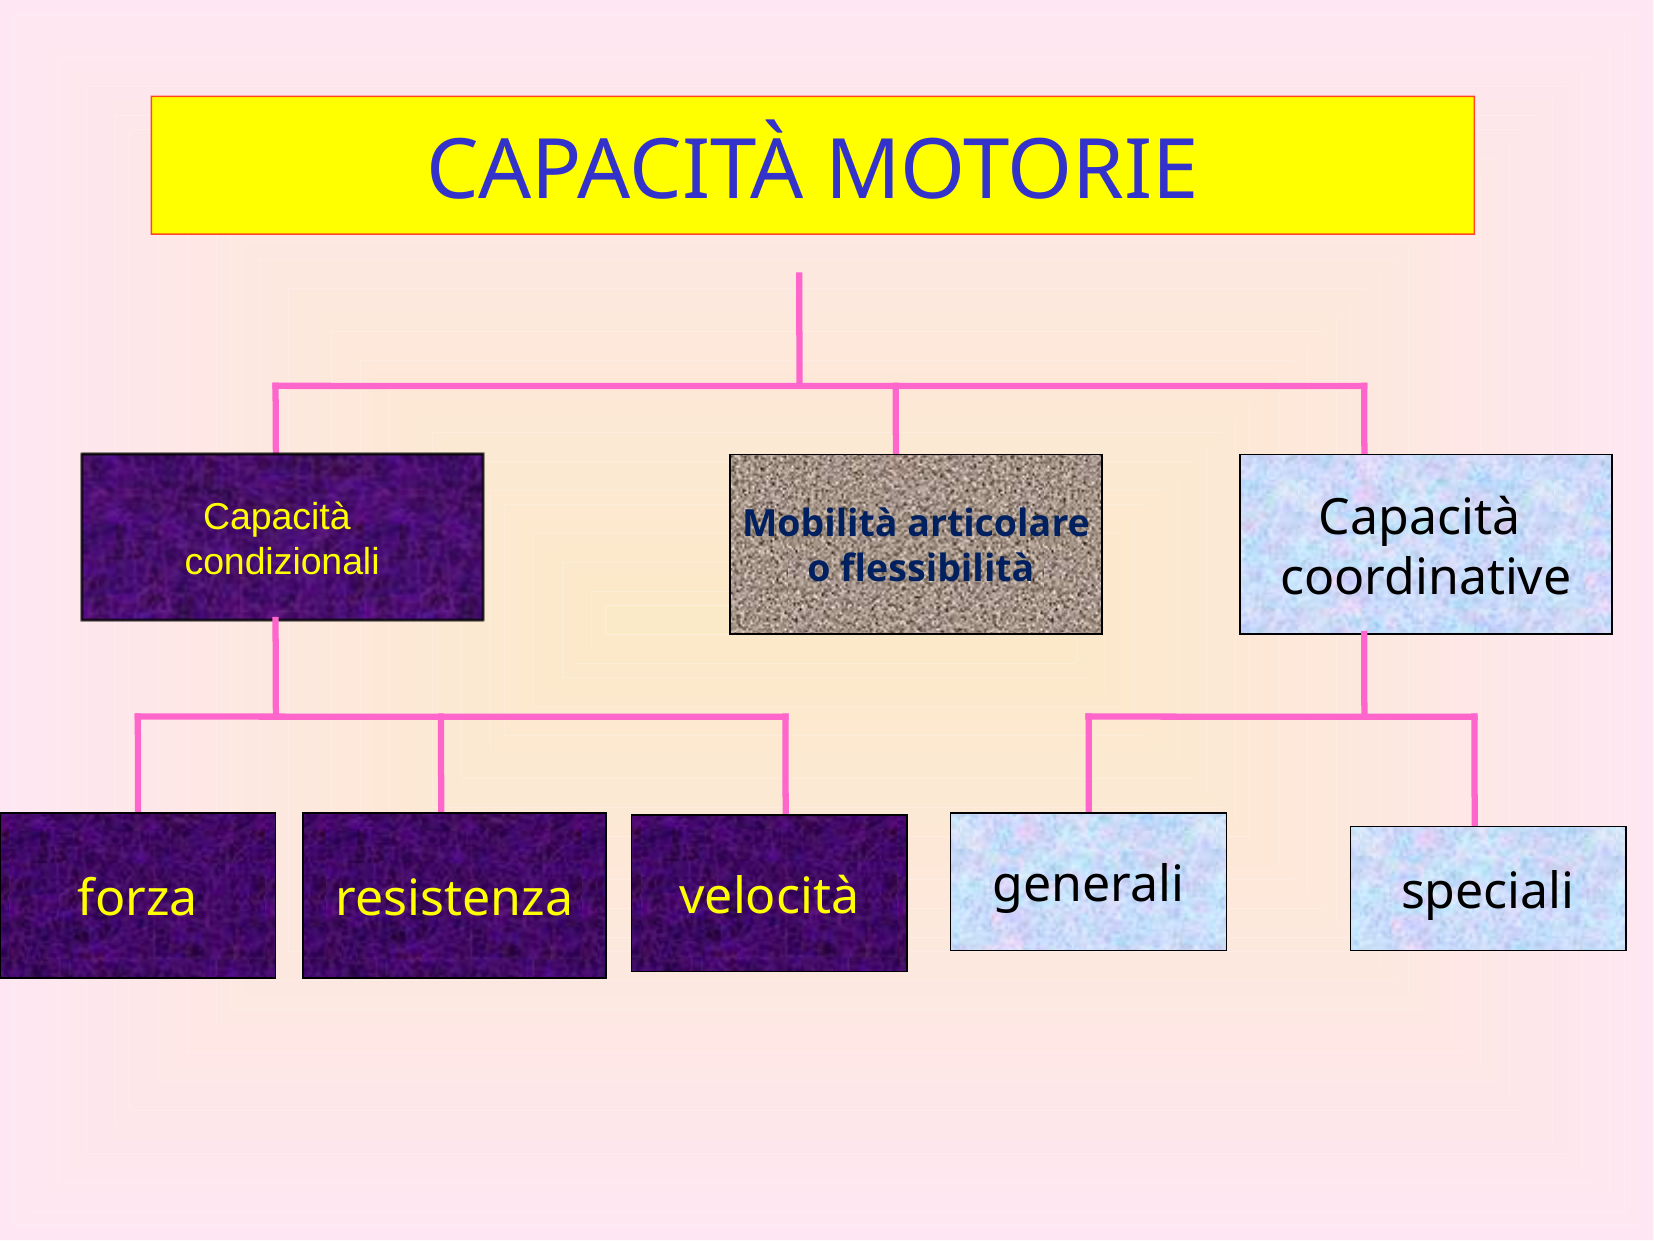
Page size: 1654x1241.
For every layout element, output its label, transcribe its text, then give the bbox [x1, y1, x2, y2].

text_box forza [0, 812, 276, 979]
text_box generali [950, 812, 1227, 951]
text_box velocità [631, 815, 908, 972]
picture [78, 450, 486, 623]
text_box Capacità condizionali [82, 454, 482, 620]
text_box CAPACITÀ MOTORIE [151, 96, 1475, 235]
text_box speciali [1350, 826, 1626, 951]
text_box Capacità coordinative [1240, 454, 1613, 634]
text_box Mobilità articolare o flessibilità [730, 454, 1103, 634]
text_box resistenza [303, 812, 607, 979]
